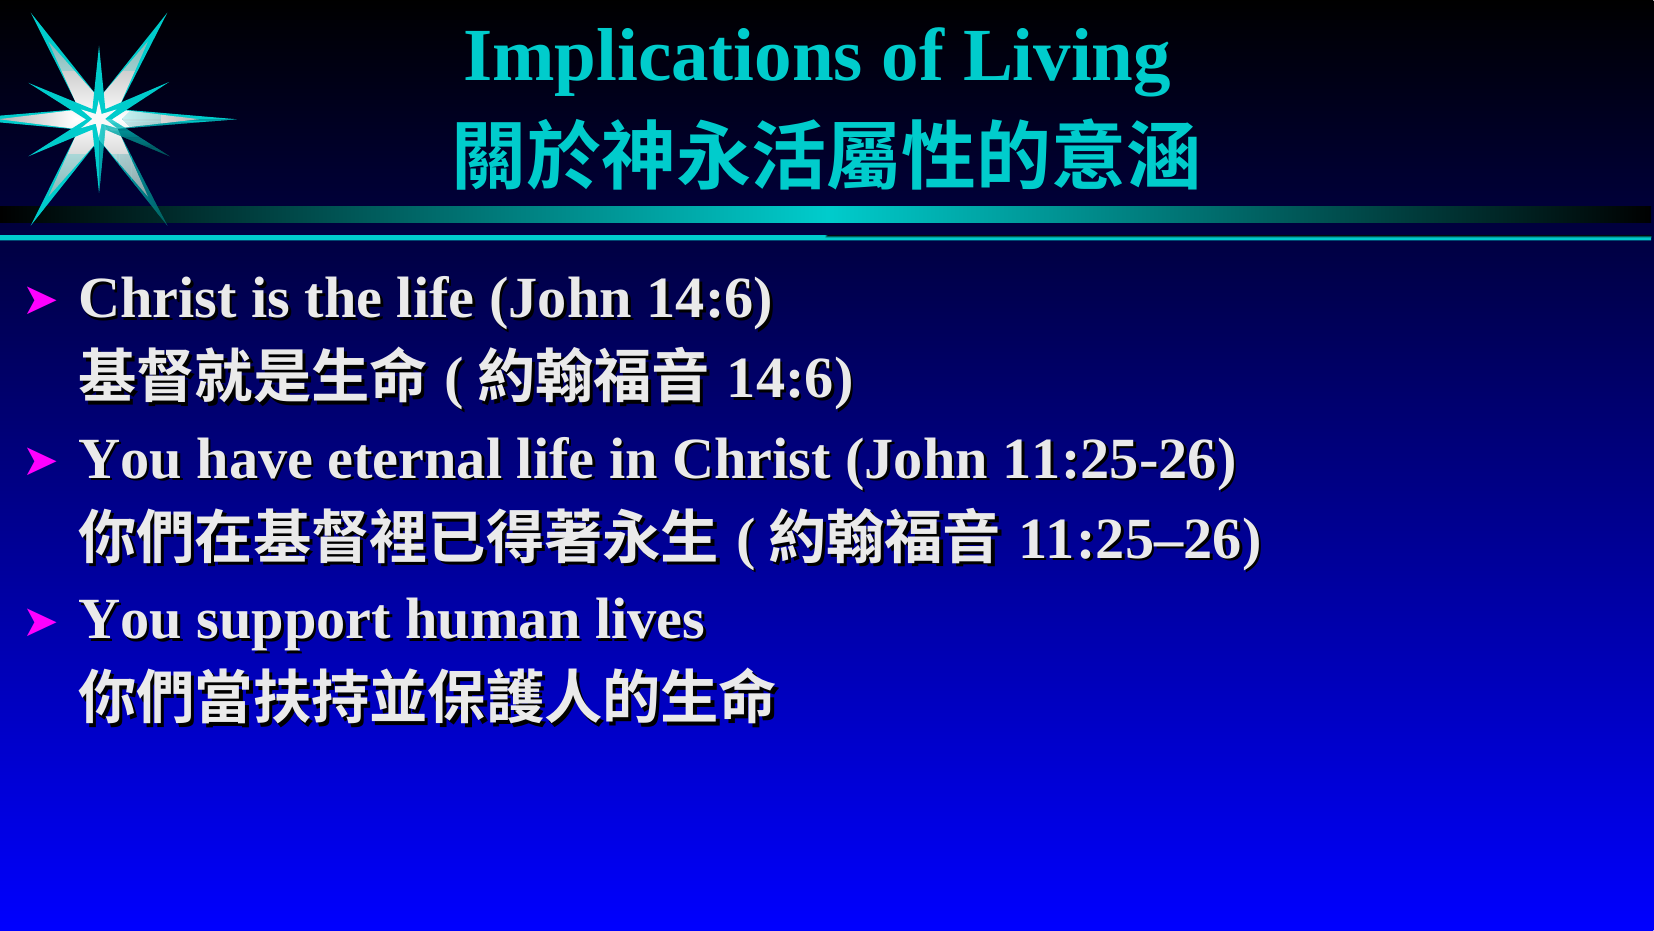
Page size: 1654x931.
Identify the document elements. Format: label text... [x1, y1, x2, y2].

list Christ is the life (John 14:6) 基督就是生命(約翰福音14:6) You have eternal life in Christ (John 11:25-26) 你們在基督裡已得著永生(約翰福音11:25–26) You support human lives 你們當扶持並保護人的生命 [22, 265, 1565, 902]
title Implications of Living 關於神永活屬性的意涵 [124, 13, 1530, 205]
